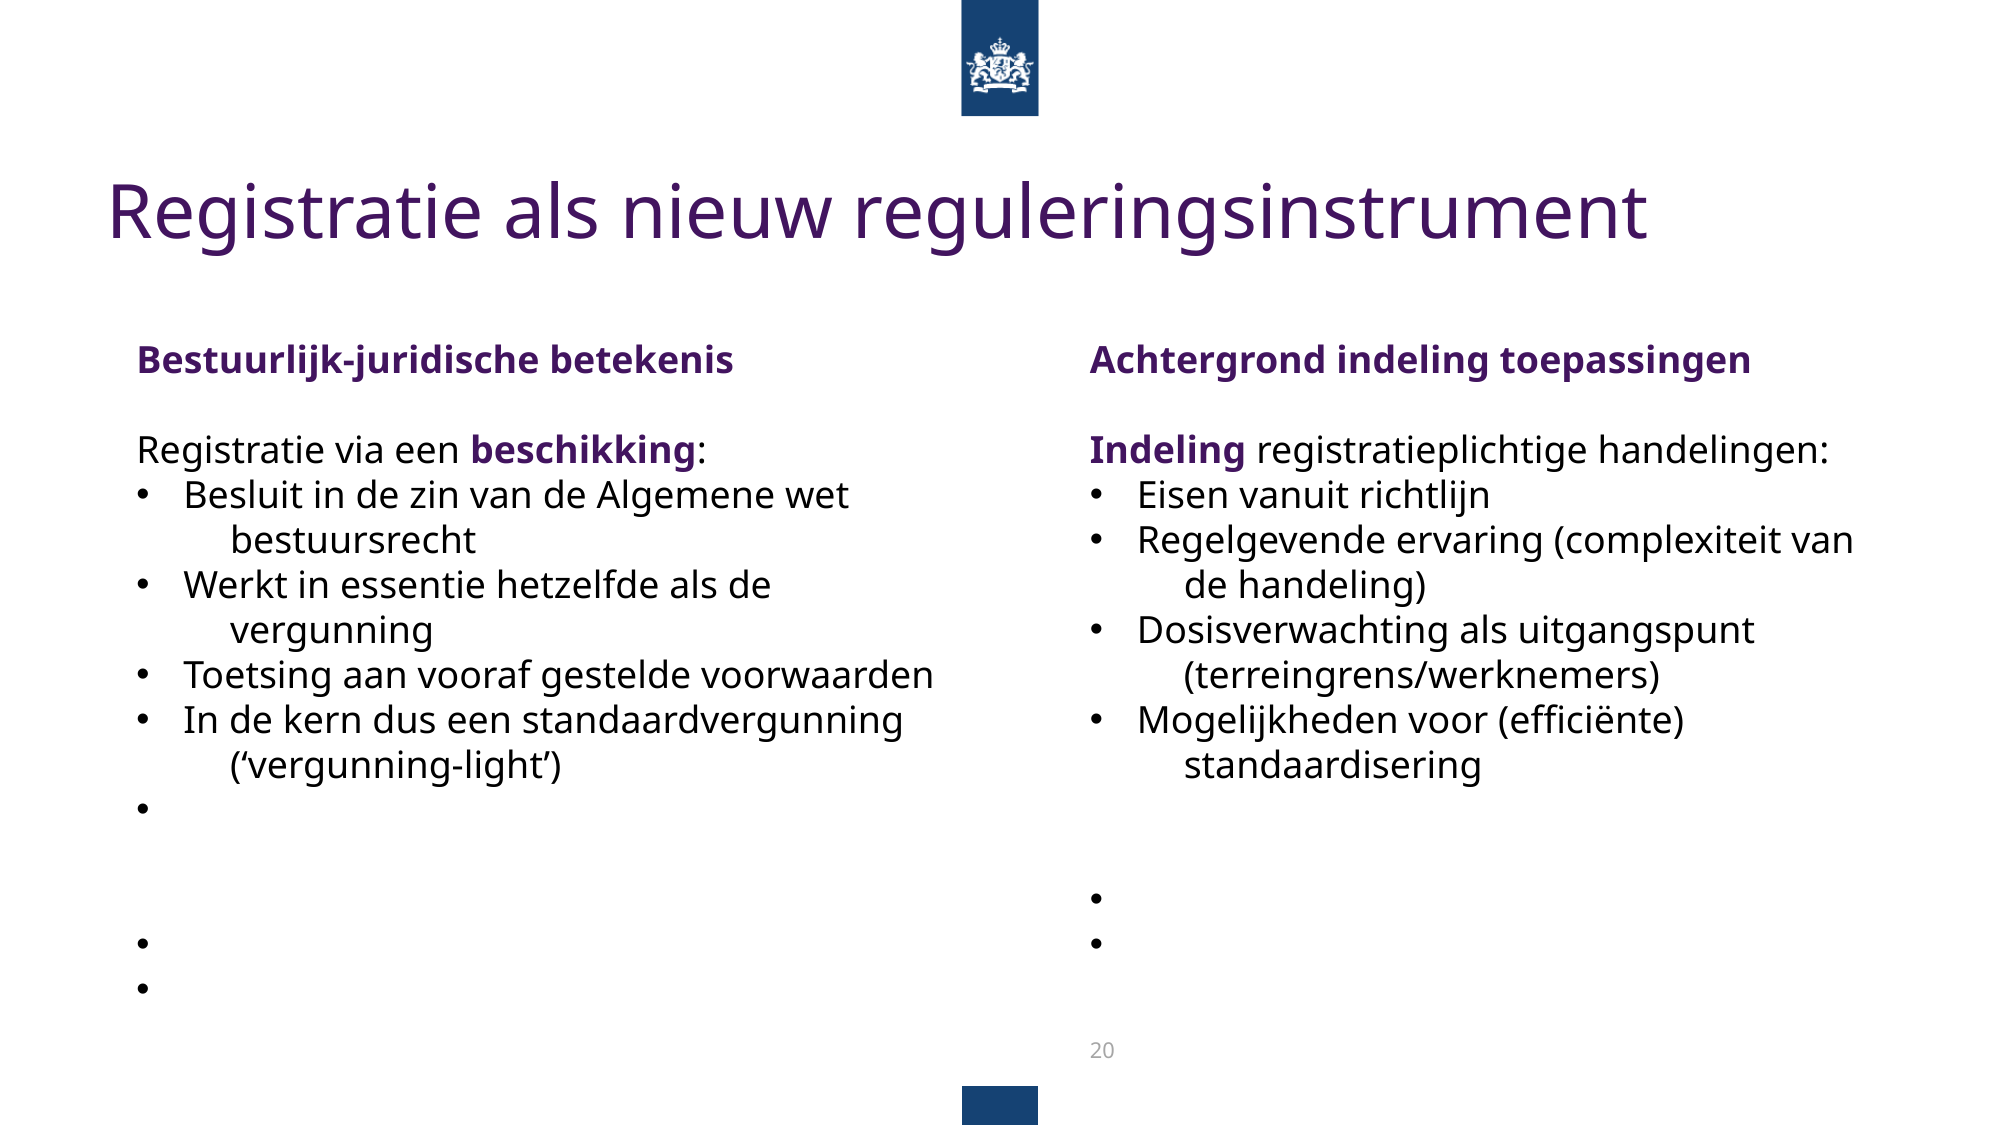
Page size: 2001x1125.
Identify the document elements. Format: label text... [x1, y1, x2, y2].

text_box Bestuurlijk-juridische betekenis Registratie via een beschikking: Besluit in de zin van de Algemene wet bestuursrecht Werkt in essentie hetzelfde als de vergunning Toetsing aan vooraf gestelde voorwaarden In de kern dus een standaardvergunning (‘vergunning-light’) [121, 328, 958, 1018]
text_box [1074, 1020, 1897, 1074]
title Registratie als nieuw reguleringsinstrument [91, 106, 1884, 263]
text_box Achtergrond indeling toepassingen Indeling registratieplichtige handelingen: Eisen vanuit richtlijn Regelgevende ervaring (complexiteit van de handeling) Dosisverwachting als uitgangspunt (terreingrens/werknemers) Mogelijkheden voor (efficiënte) standaardisering [1075, 328, 1911, 973]
